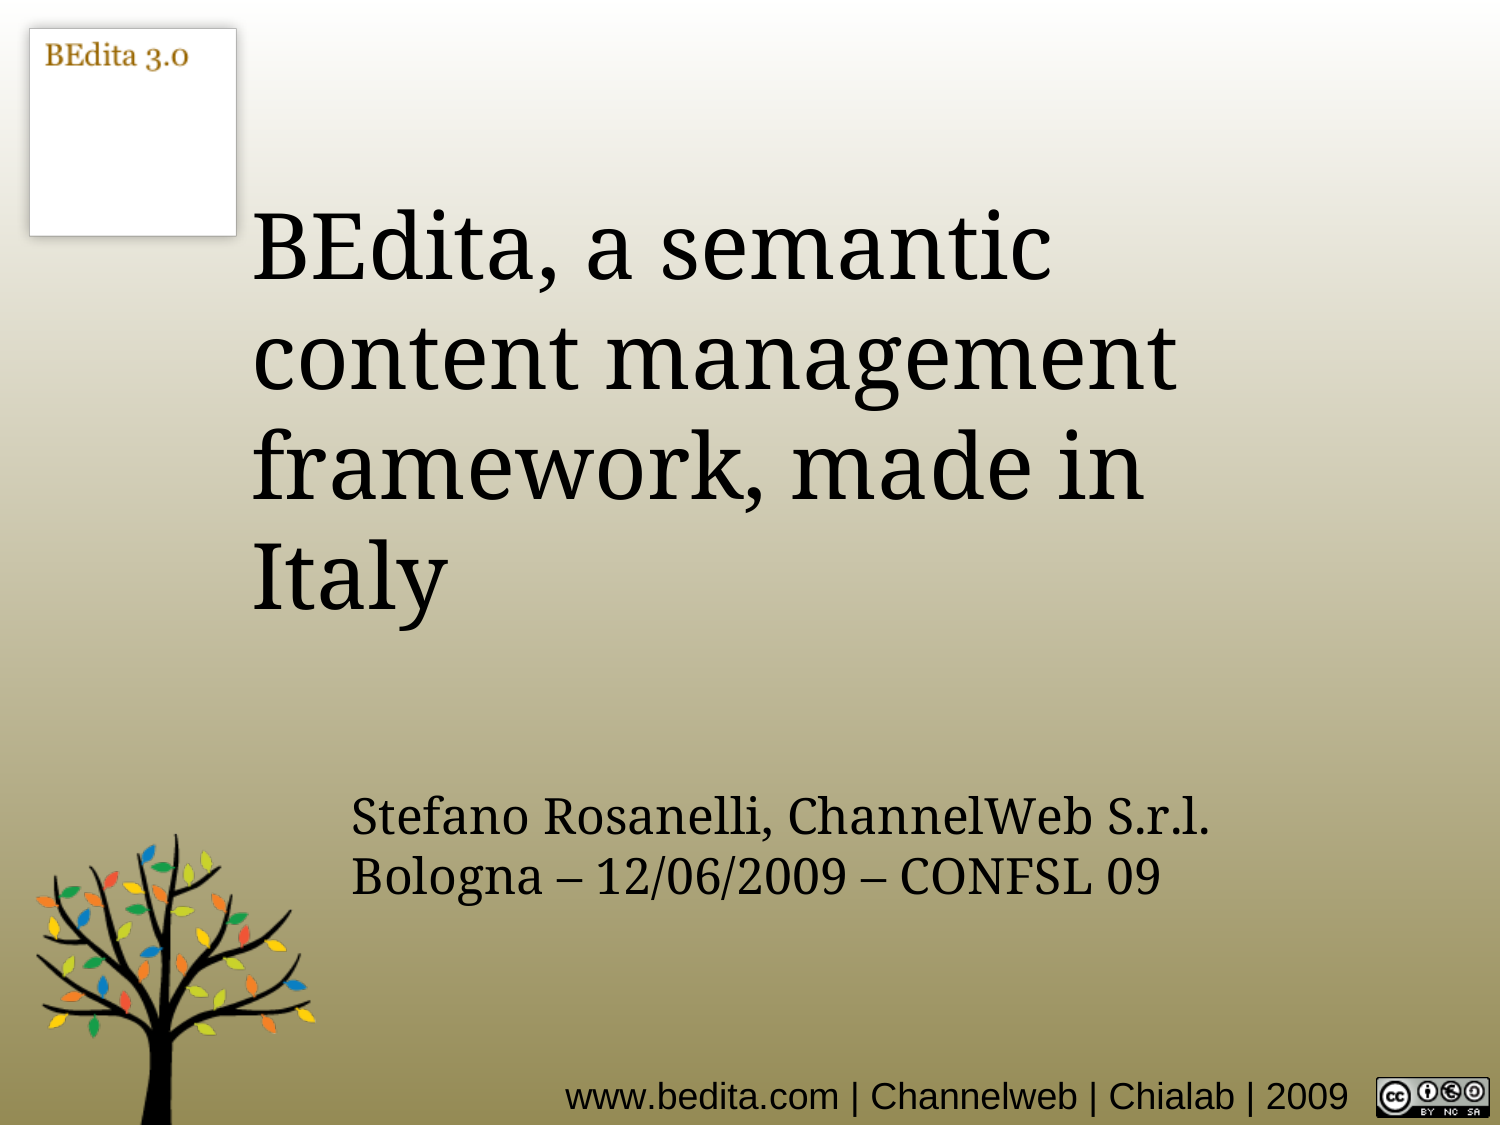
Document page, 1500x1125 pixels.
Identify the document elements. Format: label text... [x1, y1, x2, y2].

text_box BEdita, a semantic content management framework, made in Italy [236, 235, 1371, 580]
text_box www.bedita.com | Channelweb | Chialab | 2009 [488, 1064, 1364, 1125]
text_box Stefano Rosanelli, ChannelWeb S.r.l. Bologna – 12/06/2009 – CONFSL 09 [336, 732, 1472, 957]
picture [0, 0, 266, 266]
picture [1376, 1077, 1490, 1118]
picture [0, 814, 384, 1125]
